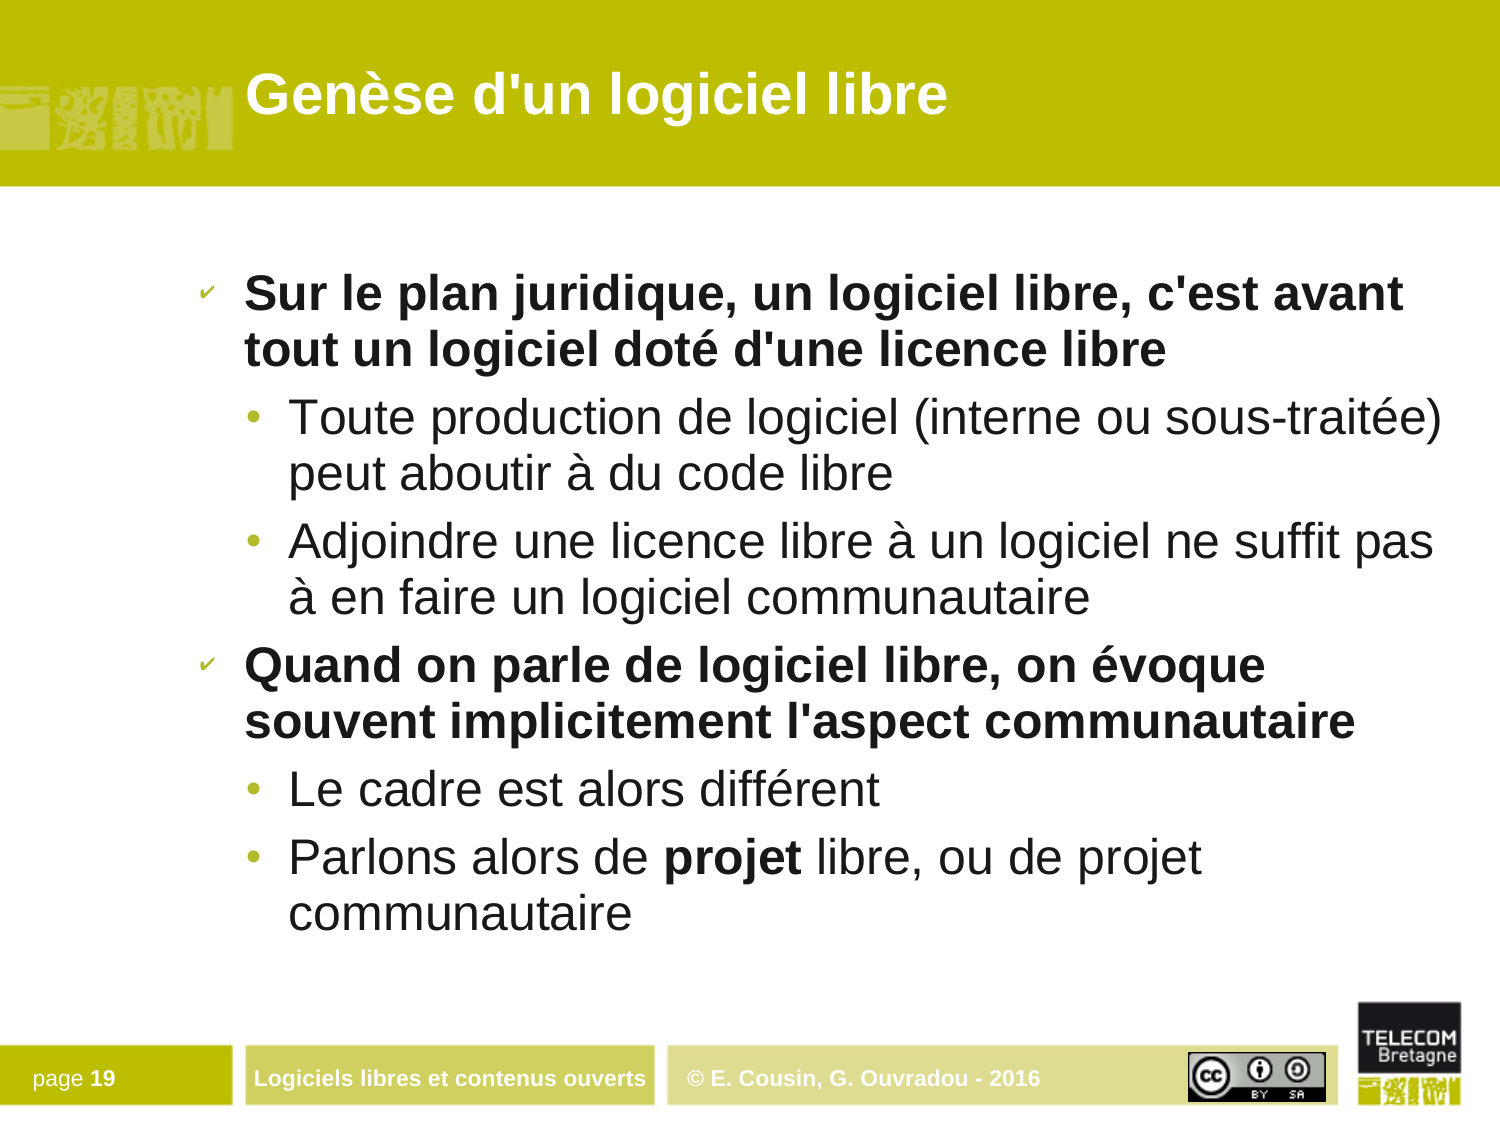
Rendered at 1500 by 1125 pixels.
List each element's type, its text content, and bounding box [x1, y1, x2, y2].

list Sur le plan juridique, un logiciel libre, c'est avant tout un logiciel doté d'une licence libre Toute production de logiciel (interne ou sous-traitée) peut aboutir à du code libre Adjoindre une licence libre à un logiciel ne suffit pas à en faire un logiciel communautaire Quand on parle de logiciel libre, on évoque souvent implicitement l'aspect communautaire Le cadre est alors différent Parlons alors de projet libre, ou de projet communautaire [200, 265, 1459, 1002]
title Genèse d'un logiciel libre [245, 23, 1459, 166]
picture [0, 0, 1500, 1125]
